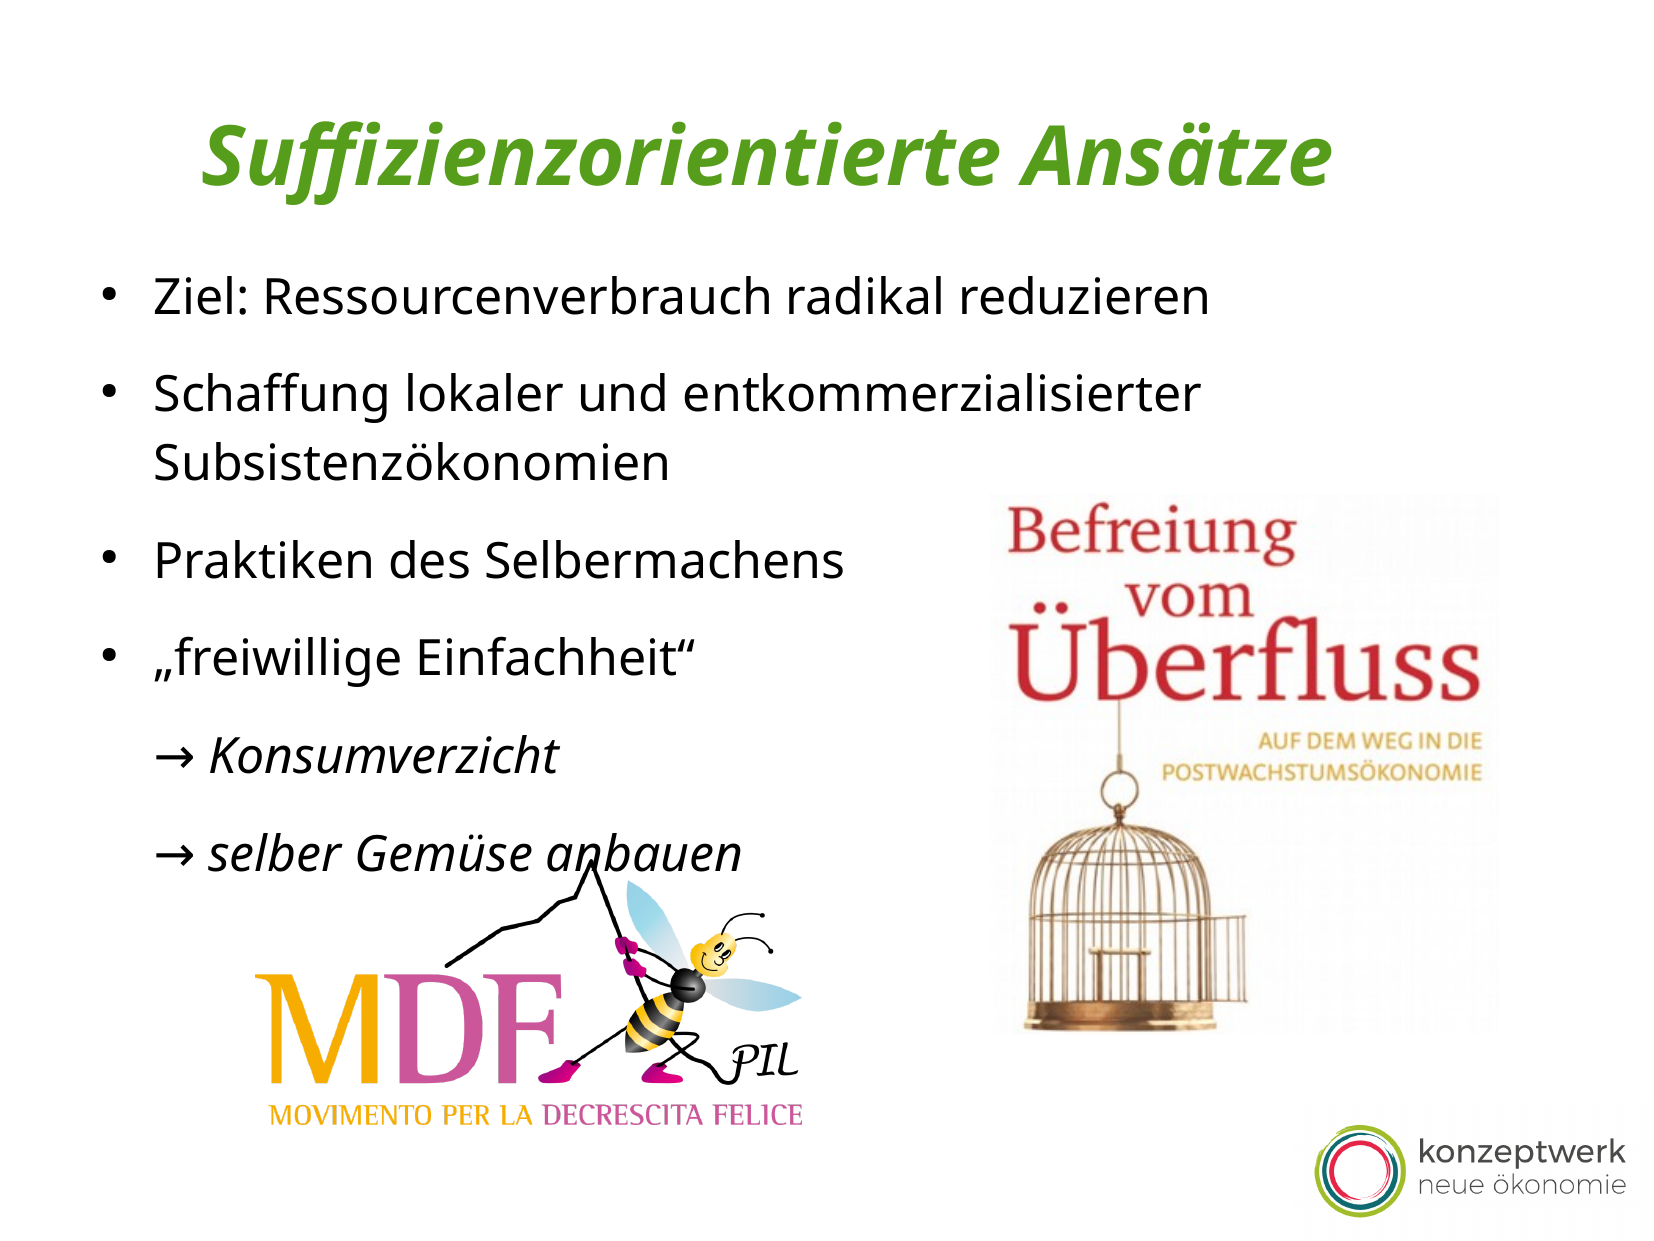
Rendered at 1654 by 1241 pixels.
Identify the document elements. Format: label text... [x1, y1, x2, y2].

list Ziel: Ressourcenverbrauch radikal reduzieren Schaffung lokaler und entkommerzialisierter Subsistenzökonomien Praktiken des Selbermachens „freiwillige Einfachheit“ → Konsumverzicht → selber Gemüse anbauen [82, 260, 1561, 1205]
title Suffizienzorientierte Ansätze [23, 49, 1512, 257]
picture [990, 494, 1499, 1036]
picture [255, 859, 802, 1126]
picture [1290, 1101, 1650, 1241]
